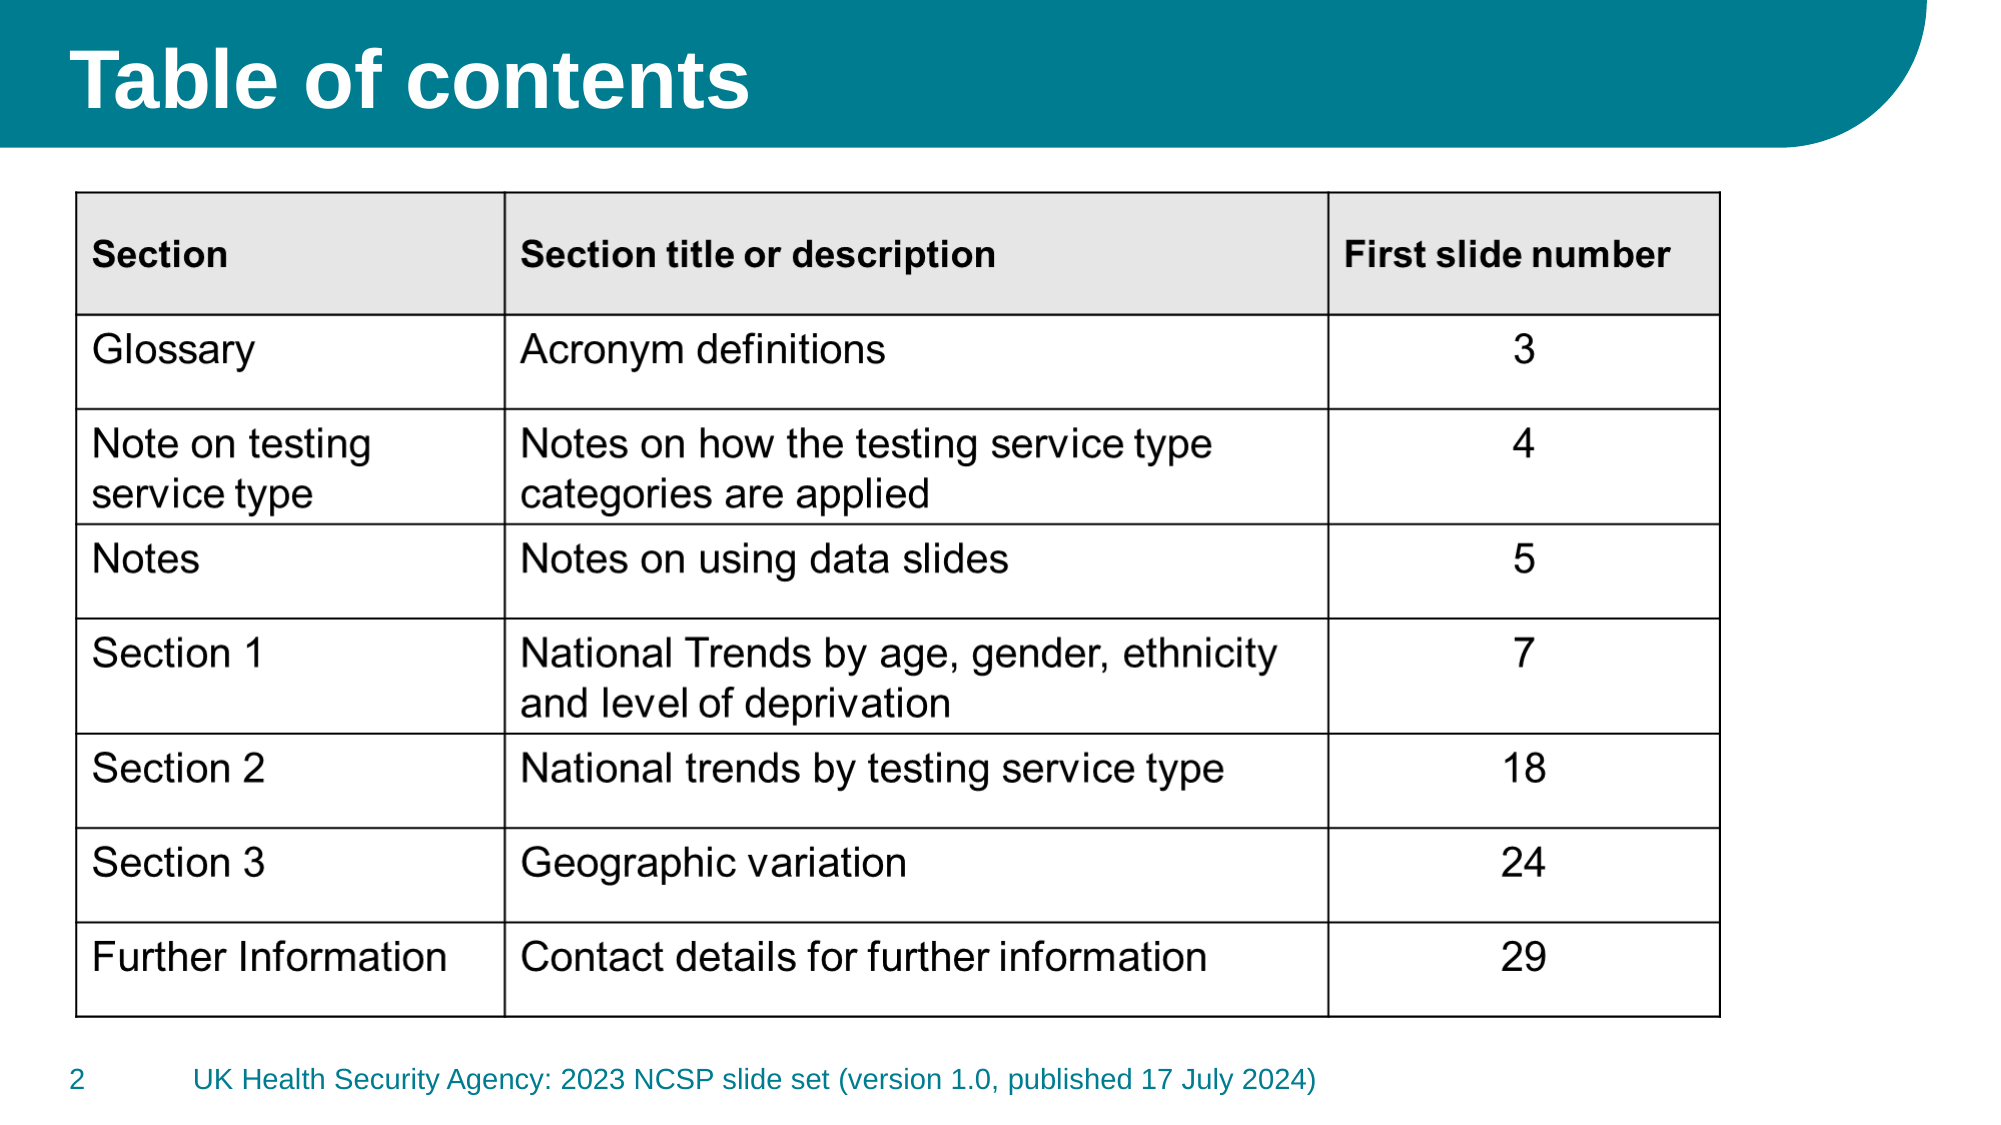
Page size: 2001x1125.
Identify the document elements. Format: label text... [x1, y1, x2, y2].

text_box [54, 1053, 152, 1112]
text_box UK Health Security Agency: 2023 NCSP slide set (version 1.0, published 17 July 2024) [177, 1053, 1820, 1113]
title Table of contents [54, 29, 1780, 134]
picture [75, 191, 1722, 1019]
